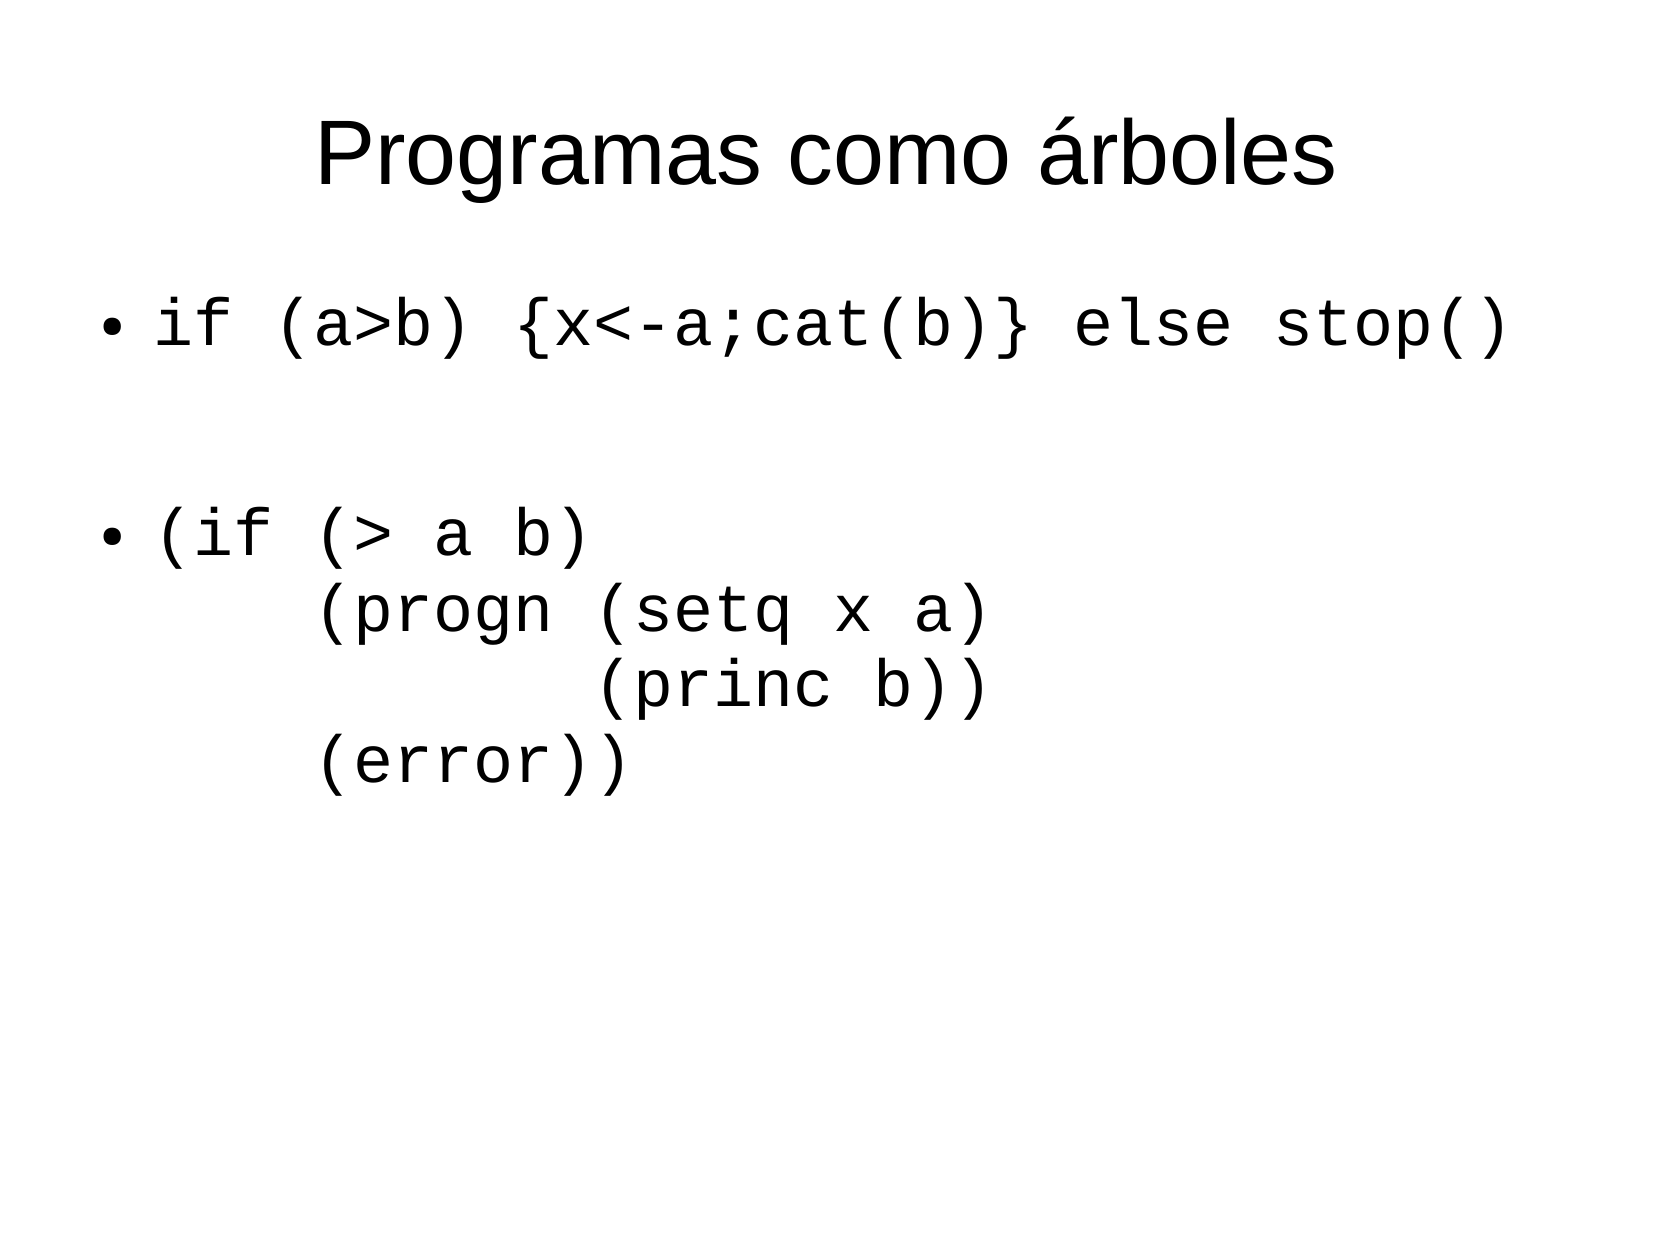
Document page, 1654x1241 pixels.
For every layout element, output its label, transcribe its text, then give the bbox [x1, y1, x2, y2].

list if (a>b) {x<-a;cat(b)} else stop() (if (> a b) (progn (setq x a) (princ b)) (error)) [82, 290, 1571, 1010]
title Programas como árboles [82, 49, 1571, 257]
